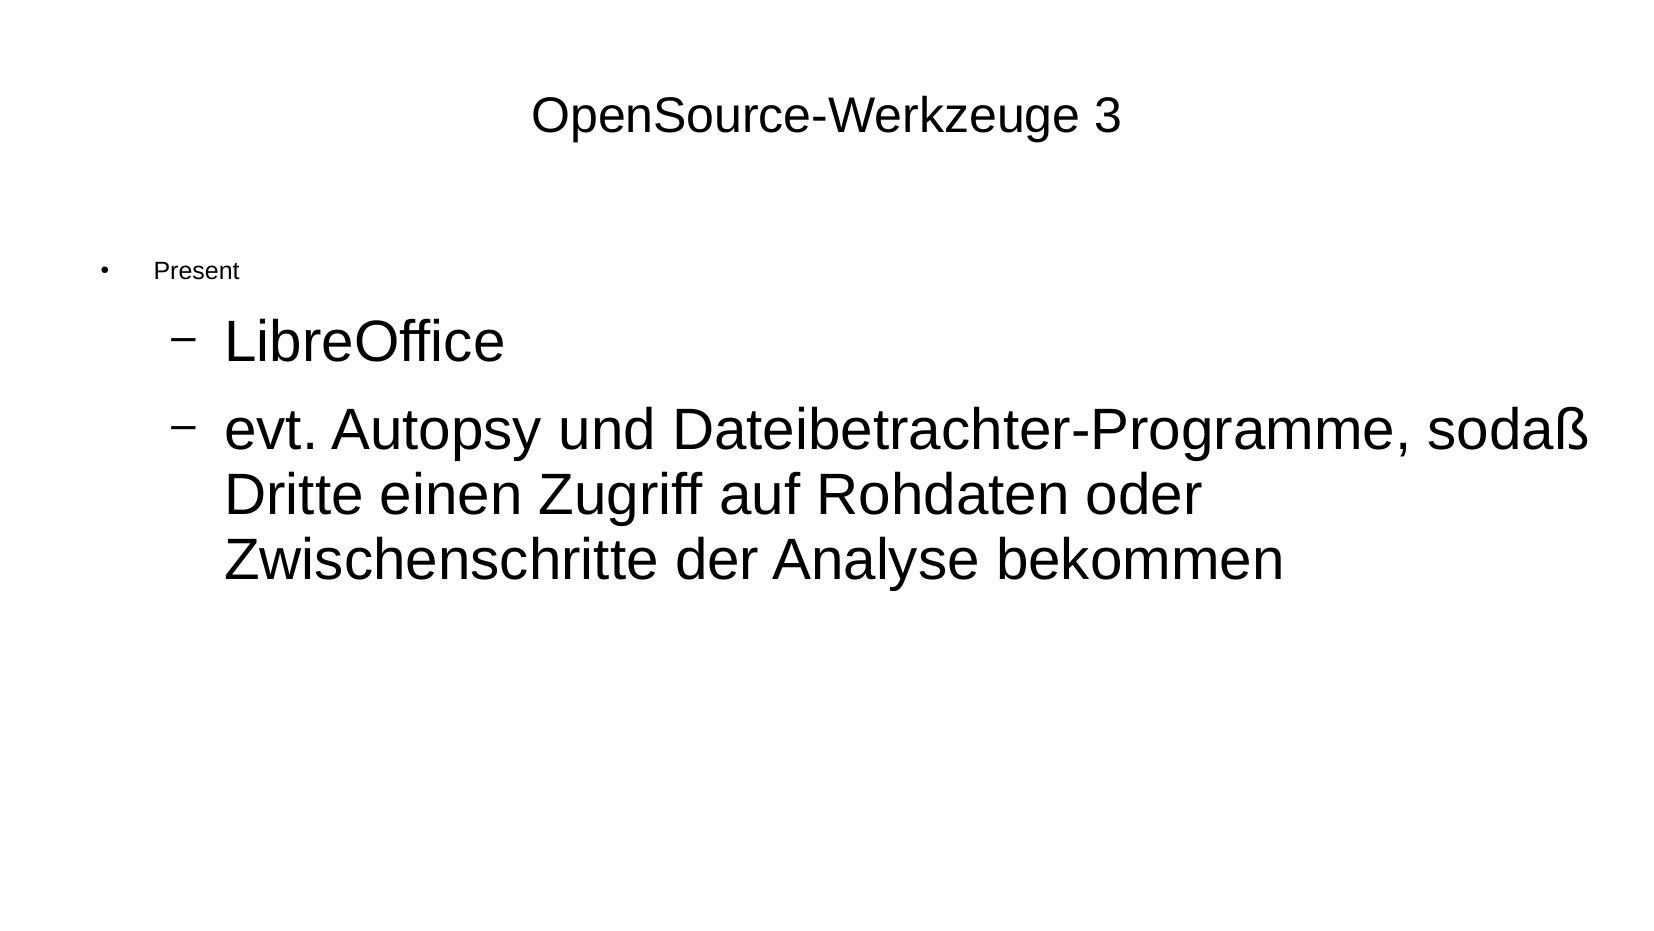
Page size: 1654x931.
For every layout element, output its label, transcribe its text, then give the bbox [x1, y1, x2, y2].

title OpenSource-Werkzeuge 3 [82, 37, 1571, 193]
list Present LibreOffice evt. Autopsy und Dateibetrachter-Programme, sodaß Dritte einen Zugriff auf Rohdaten oder Zwischenschritte der Analyse bekommen [82, 217, 1595, 886]
